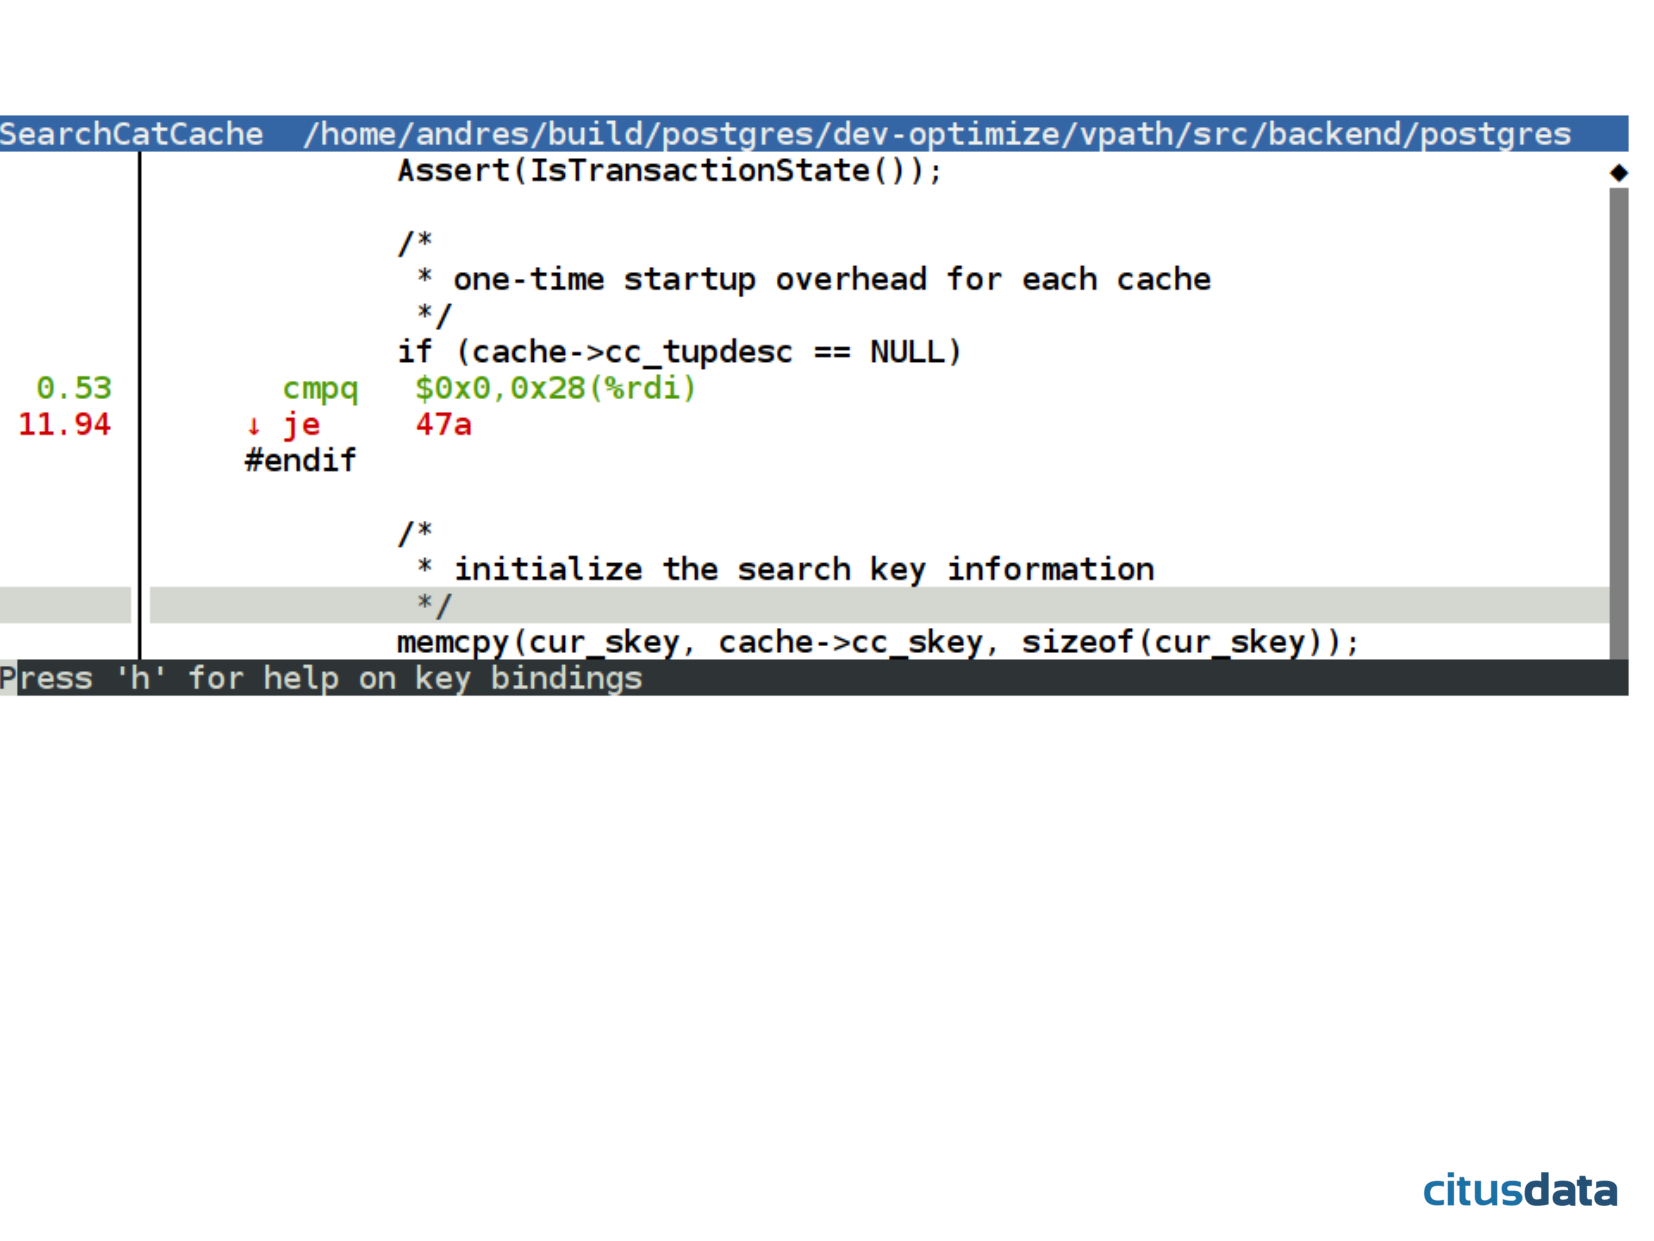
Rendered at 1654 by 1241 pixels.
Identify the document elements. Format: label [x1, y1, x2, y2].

picture [0, 114, 1648, 722]
picture [1420, 1167, 1622, 1209]
